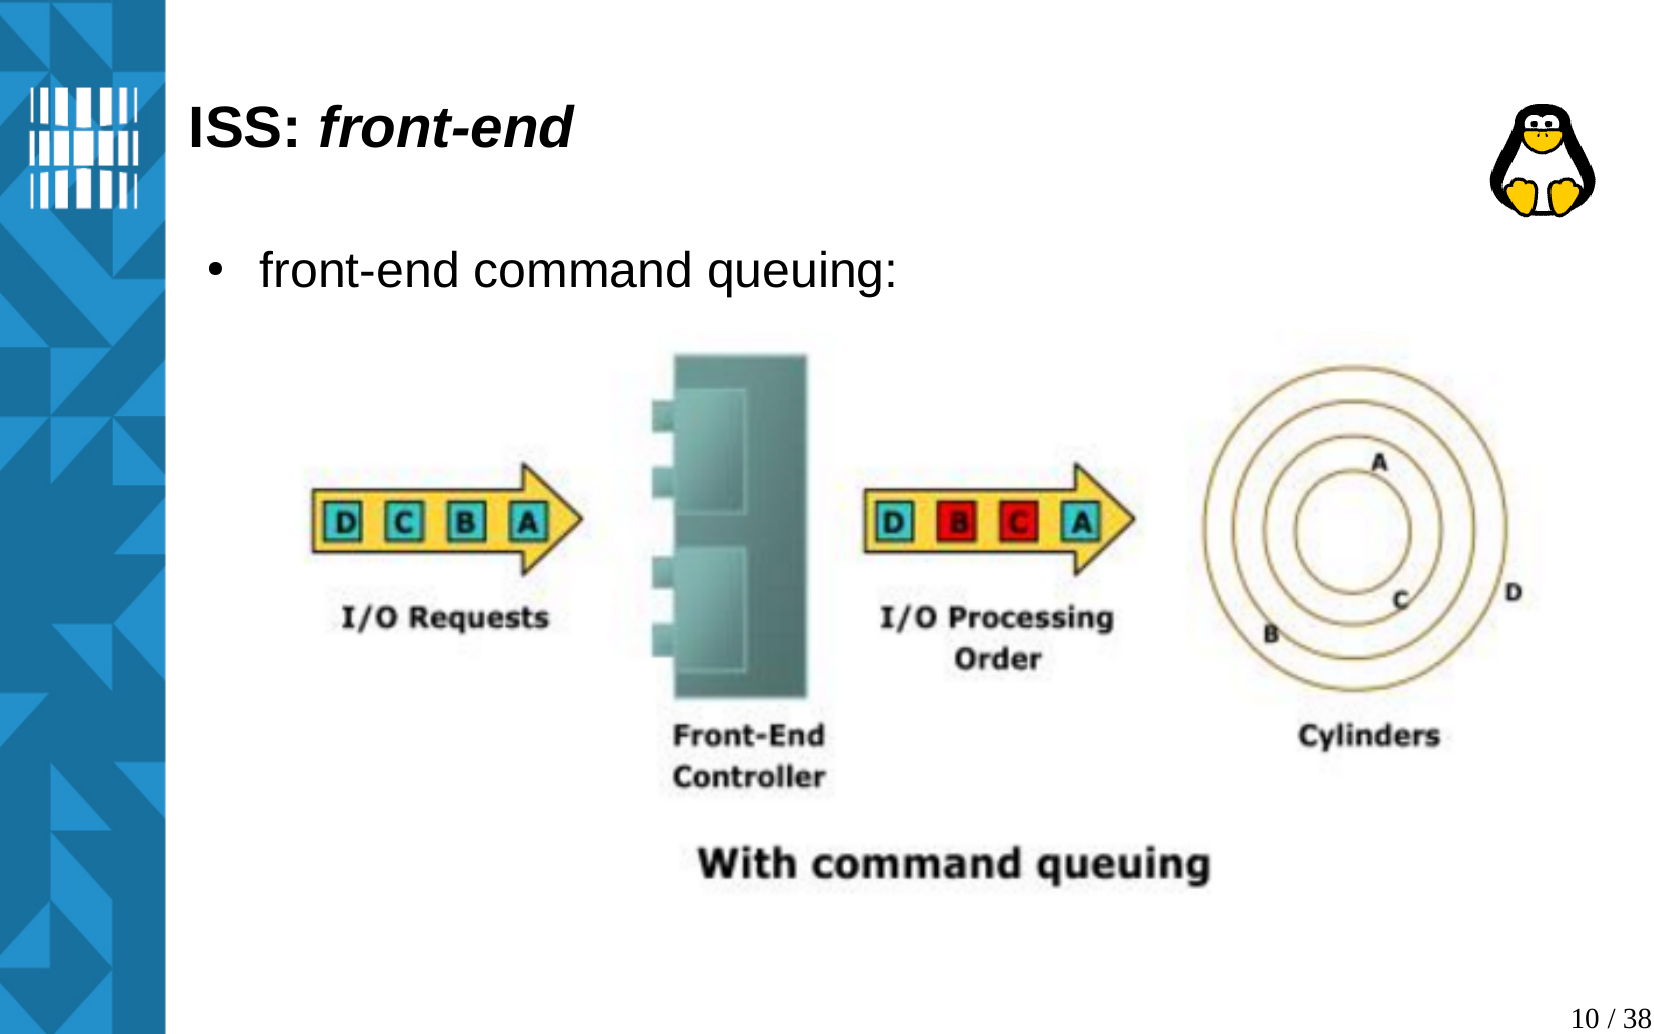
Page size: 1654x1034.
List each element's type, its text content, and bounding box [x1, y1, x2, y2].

picture [294, 330, 1543, 904]
list front-end command queuing: [188, 241, 1587, 319]
title ISS: front-end [188, 41, 1587, 214]
picture [1453, 70, 1631, 229]
